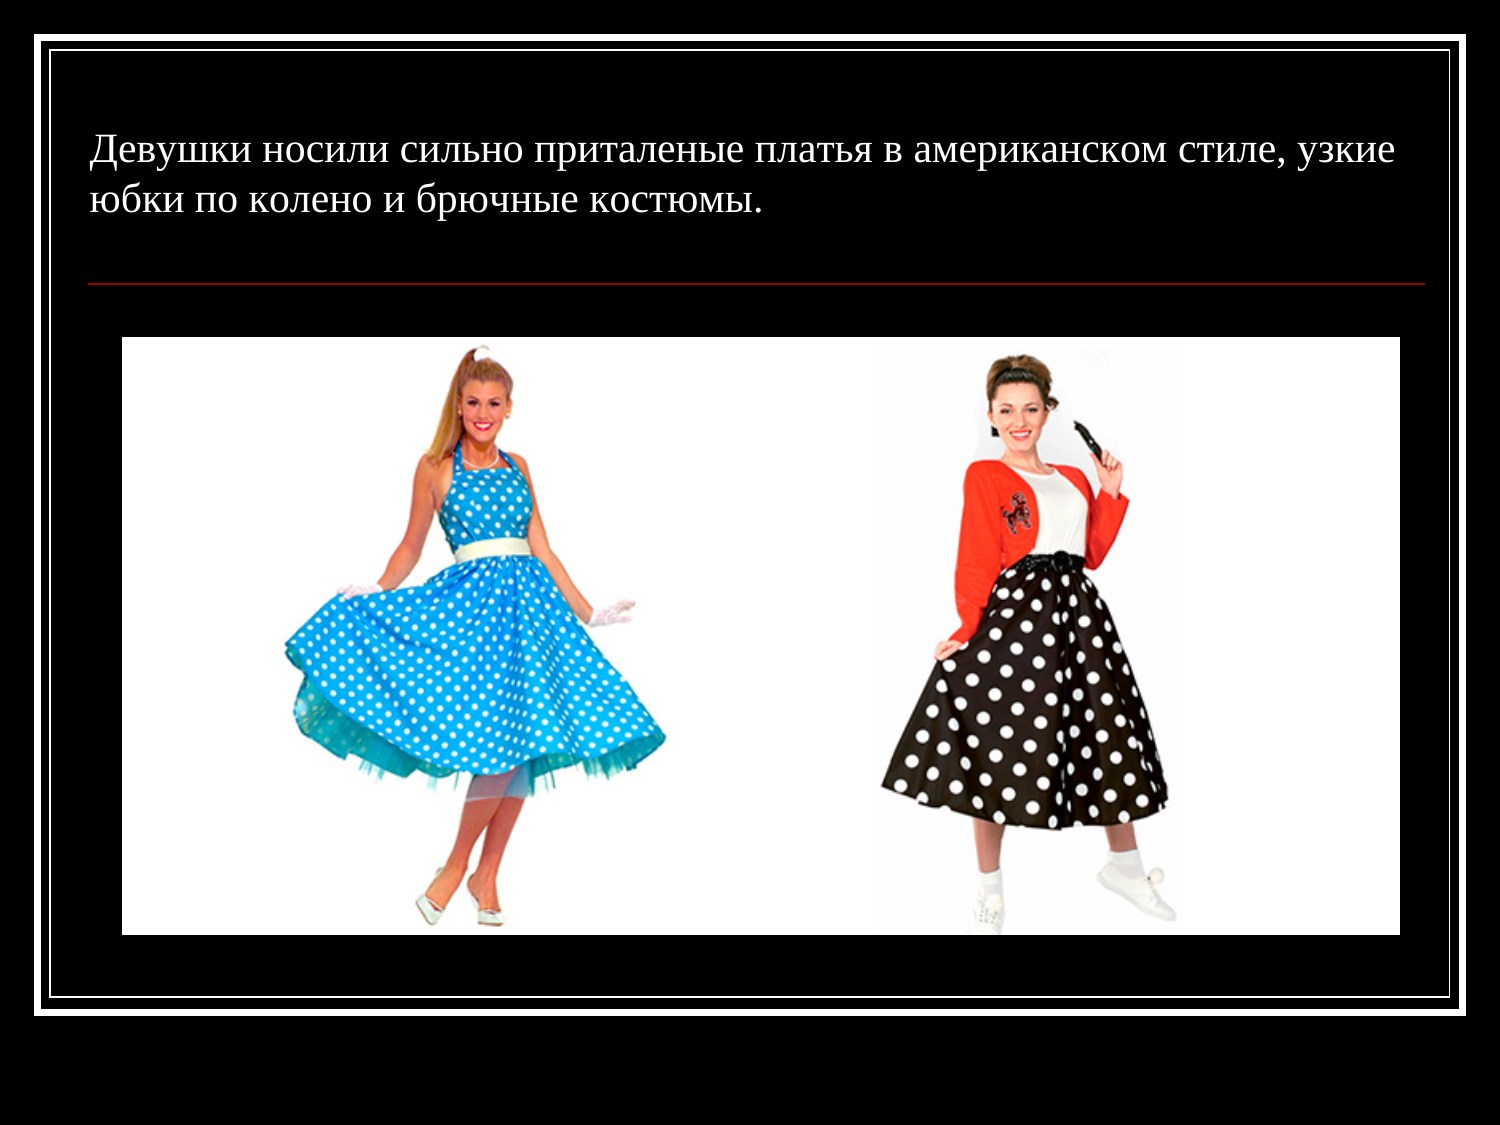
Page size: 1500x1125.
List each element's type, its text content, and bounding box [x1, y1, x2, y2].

text_box Девушки носили сильно приталеные платья в американском стиле, узкие юбки по колено и брючные костюмы. [74, 113, 1422, 229]
picture [122, 337, 1400, 935]
